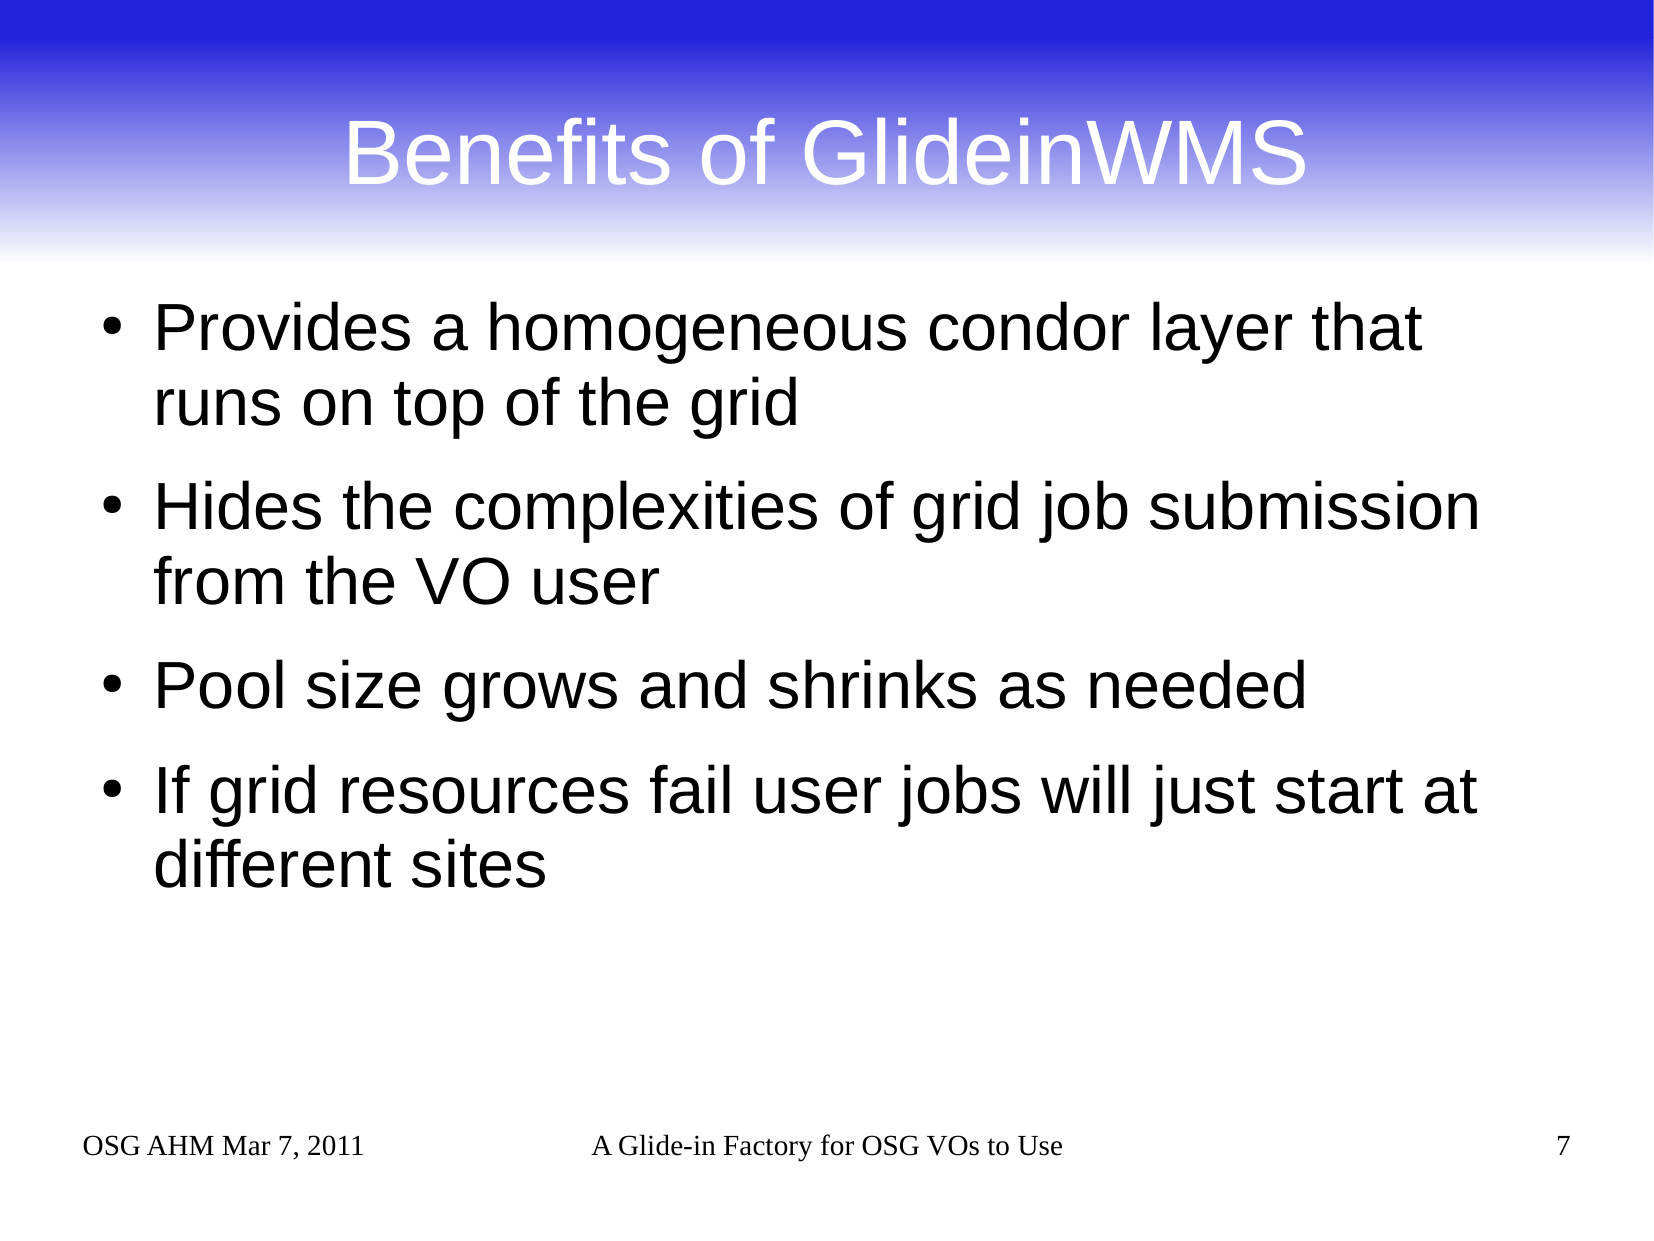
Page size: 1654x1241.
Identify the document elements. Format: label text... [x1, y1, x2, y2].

title Benefits of GlideinWMS [82, 56, 1571, 250]
list Provides a homogeneous condor layer that runs on top of the grid Hides the complexities of grid job submission from the VO user Pool size grows and shrinks as needed If grid resources fail user jobs will just start at different sites [82, 290, 1571, 1109]
